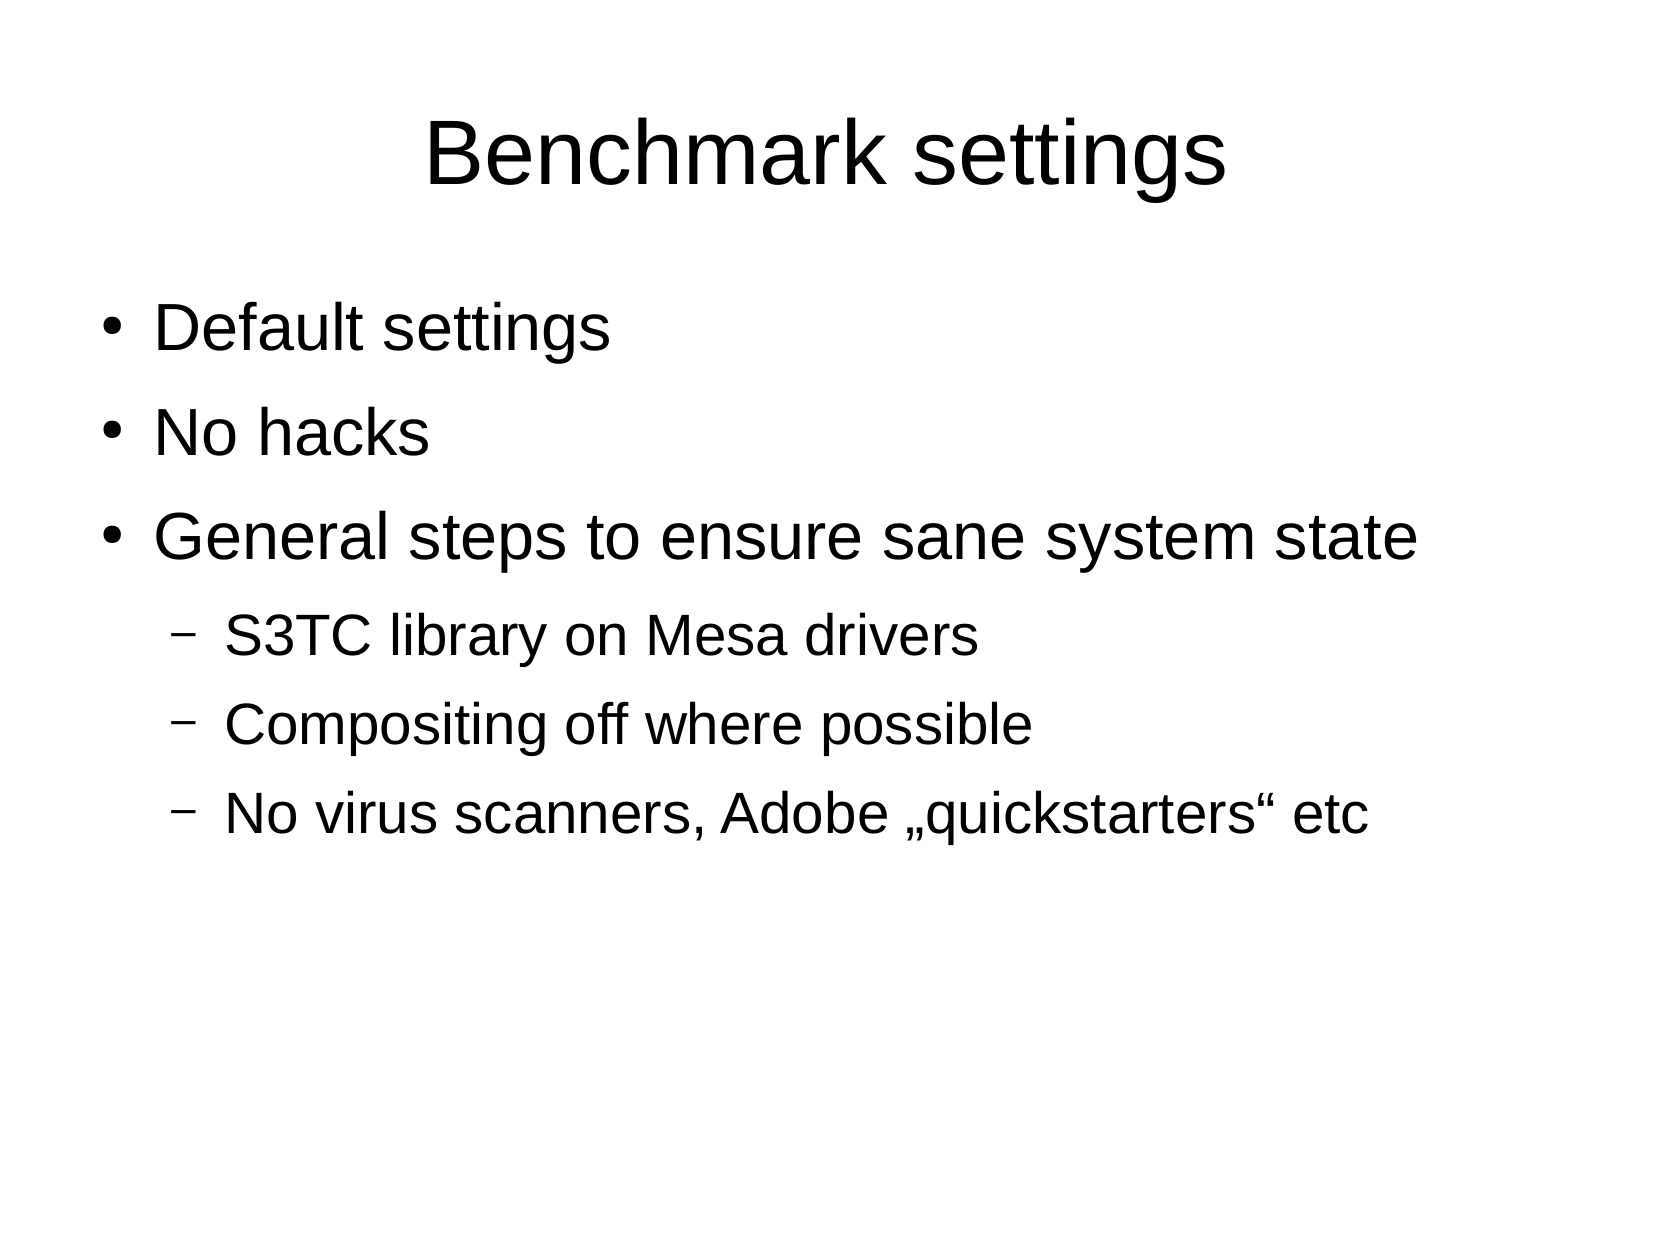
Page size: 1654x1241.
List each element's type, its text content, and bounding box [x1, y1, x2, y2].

title Benchmark settings [82, 49, 1571, 257]
list Default settings No hacks General steps to ensure sane system state S3TC library on Mesa drivers Compositing off where possible No virus scanners, Adobe „quickstarters“ etc [82, 290, 1571, 1010]
